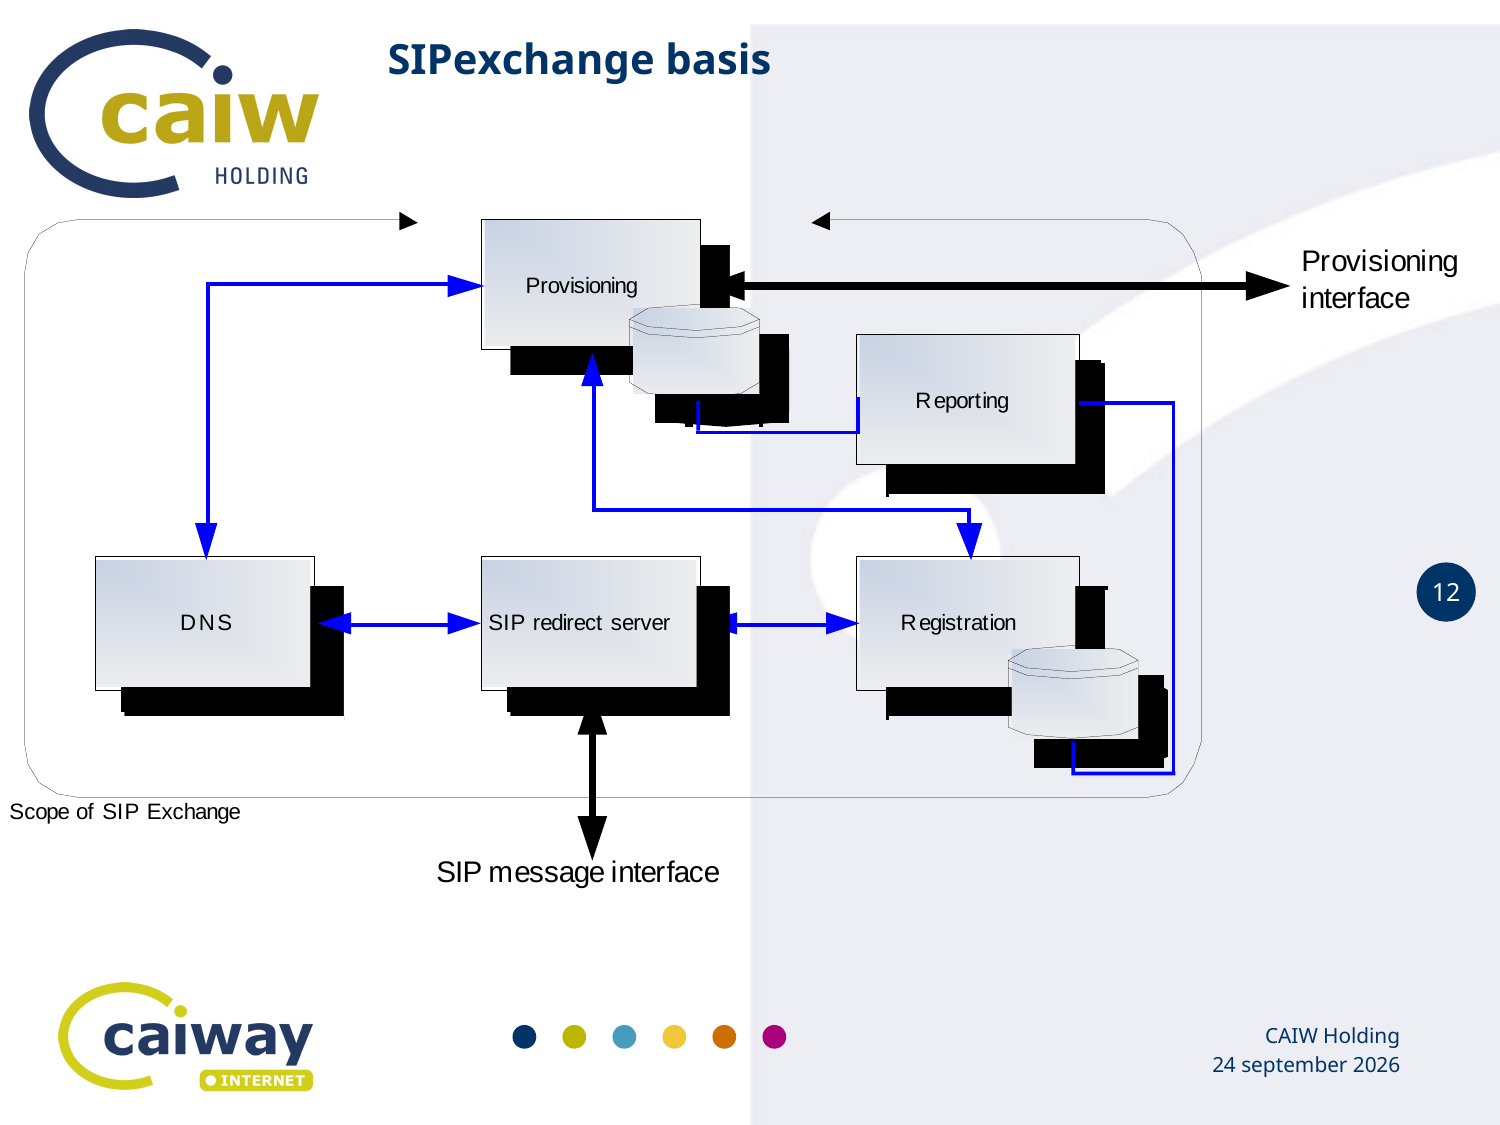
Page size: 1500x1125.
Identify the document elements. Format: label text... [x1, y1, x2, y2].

picture [58, 982, 313, 1091]
picture [29, 29, 319, 198]
picture [5, 24, 1500, 1125]
title SIPexchange basis [387, 29, 1400, 208]
